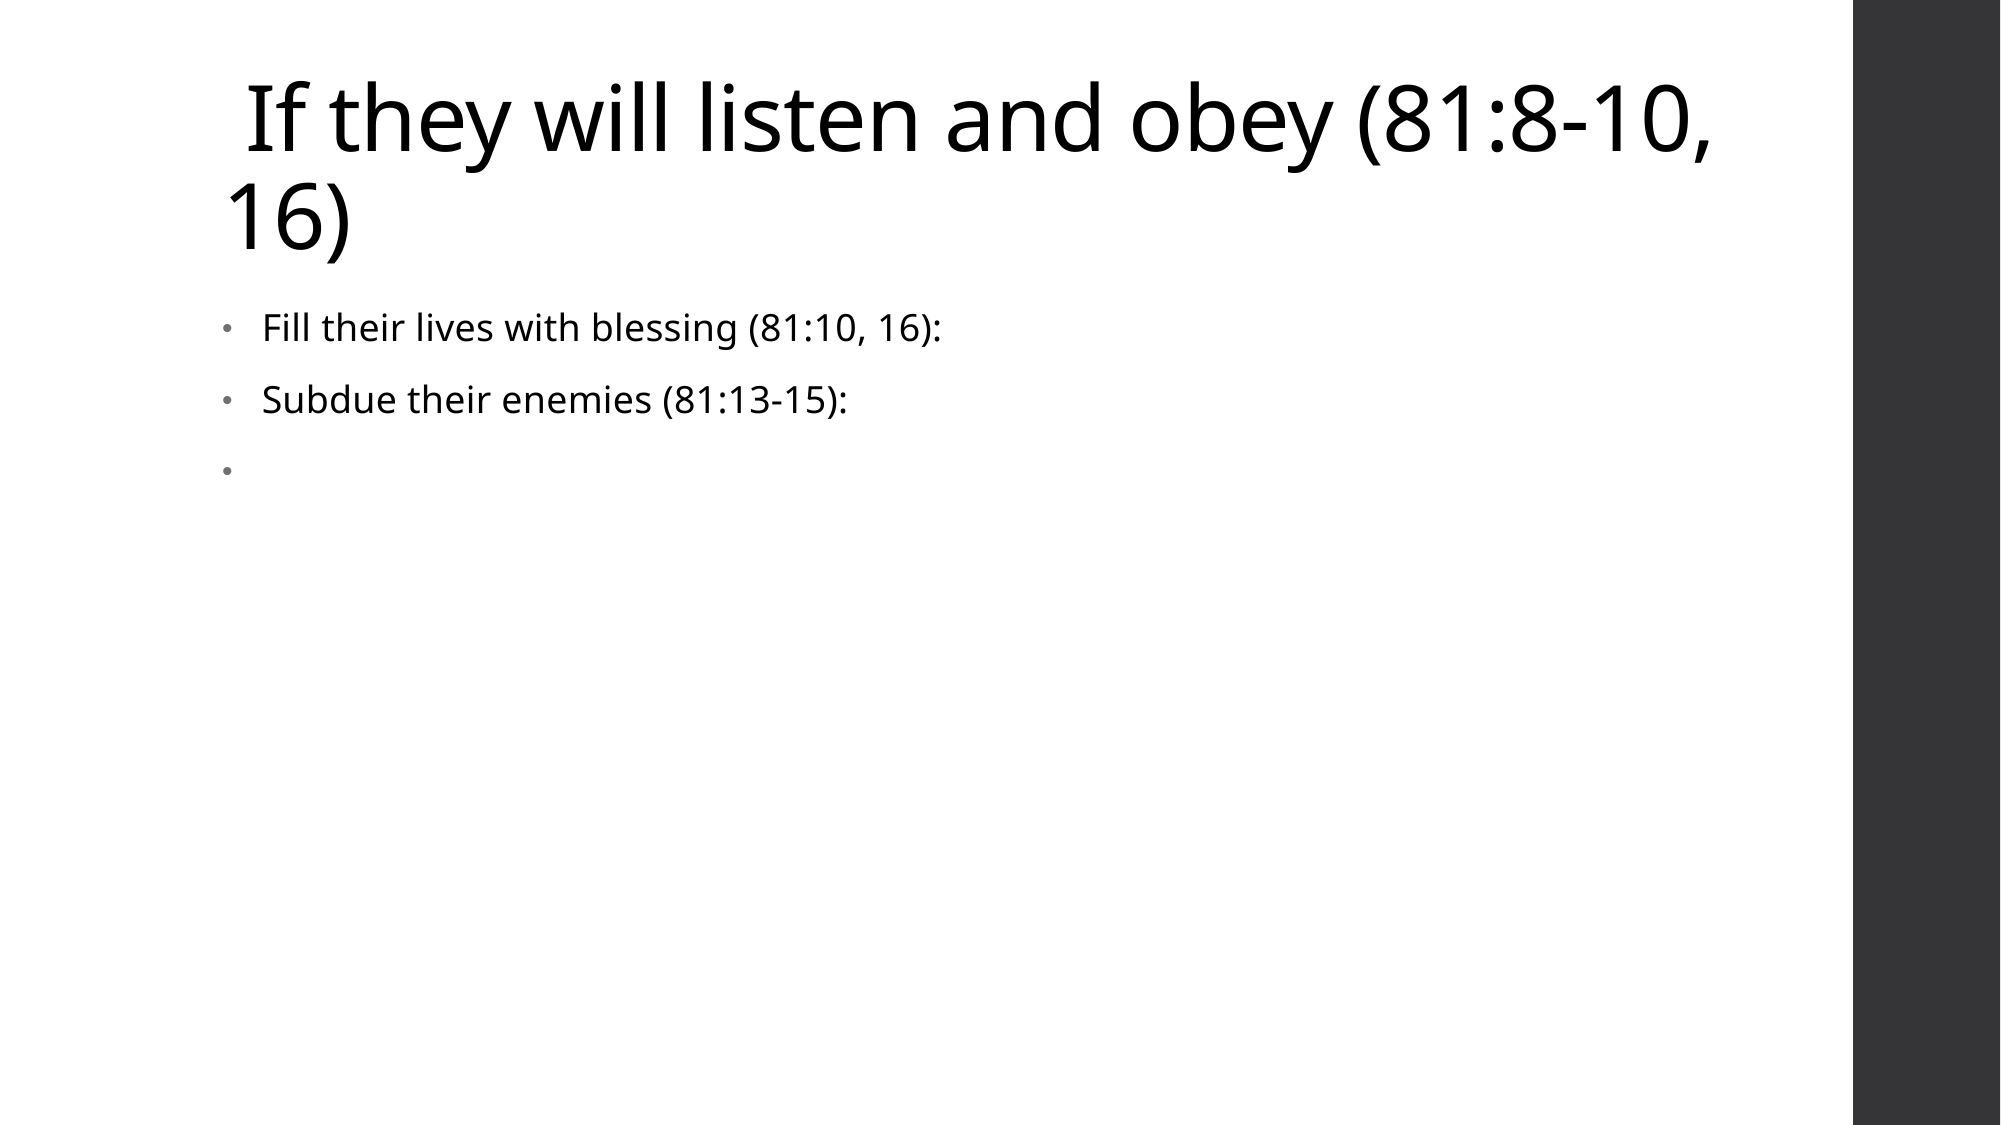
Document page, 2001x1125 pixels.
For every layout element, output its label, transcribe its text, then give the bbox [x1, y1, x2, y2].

title If they will listen and obey (81:8-10, 16) [206, 60, 1797, 278]
list Fill their lives with blessing (81:10, 16): Subdue their enemies (81:13-15): [206, 299, 1617, 1014]
